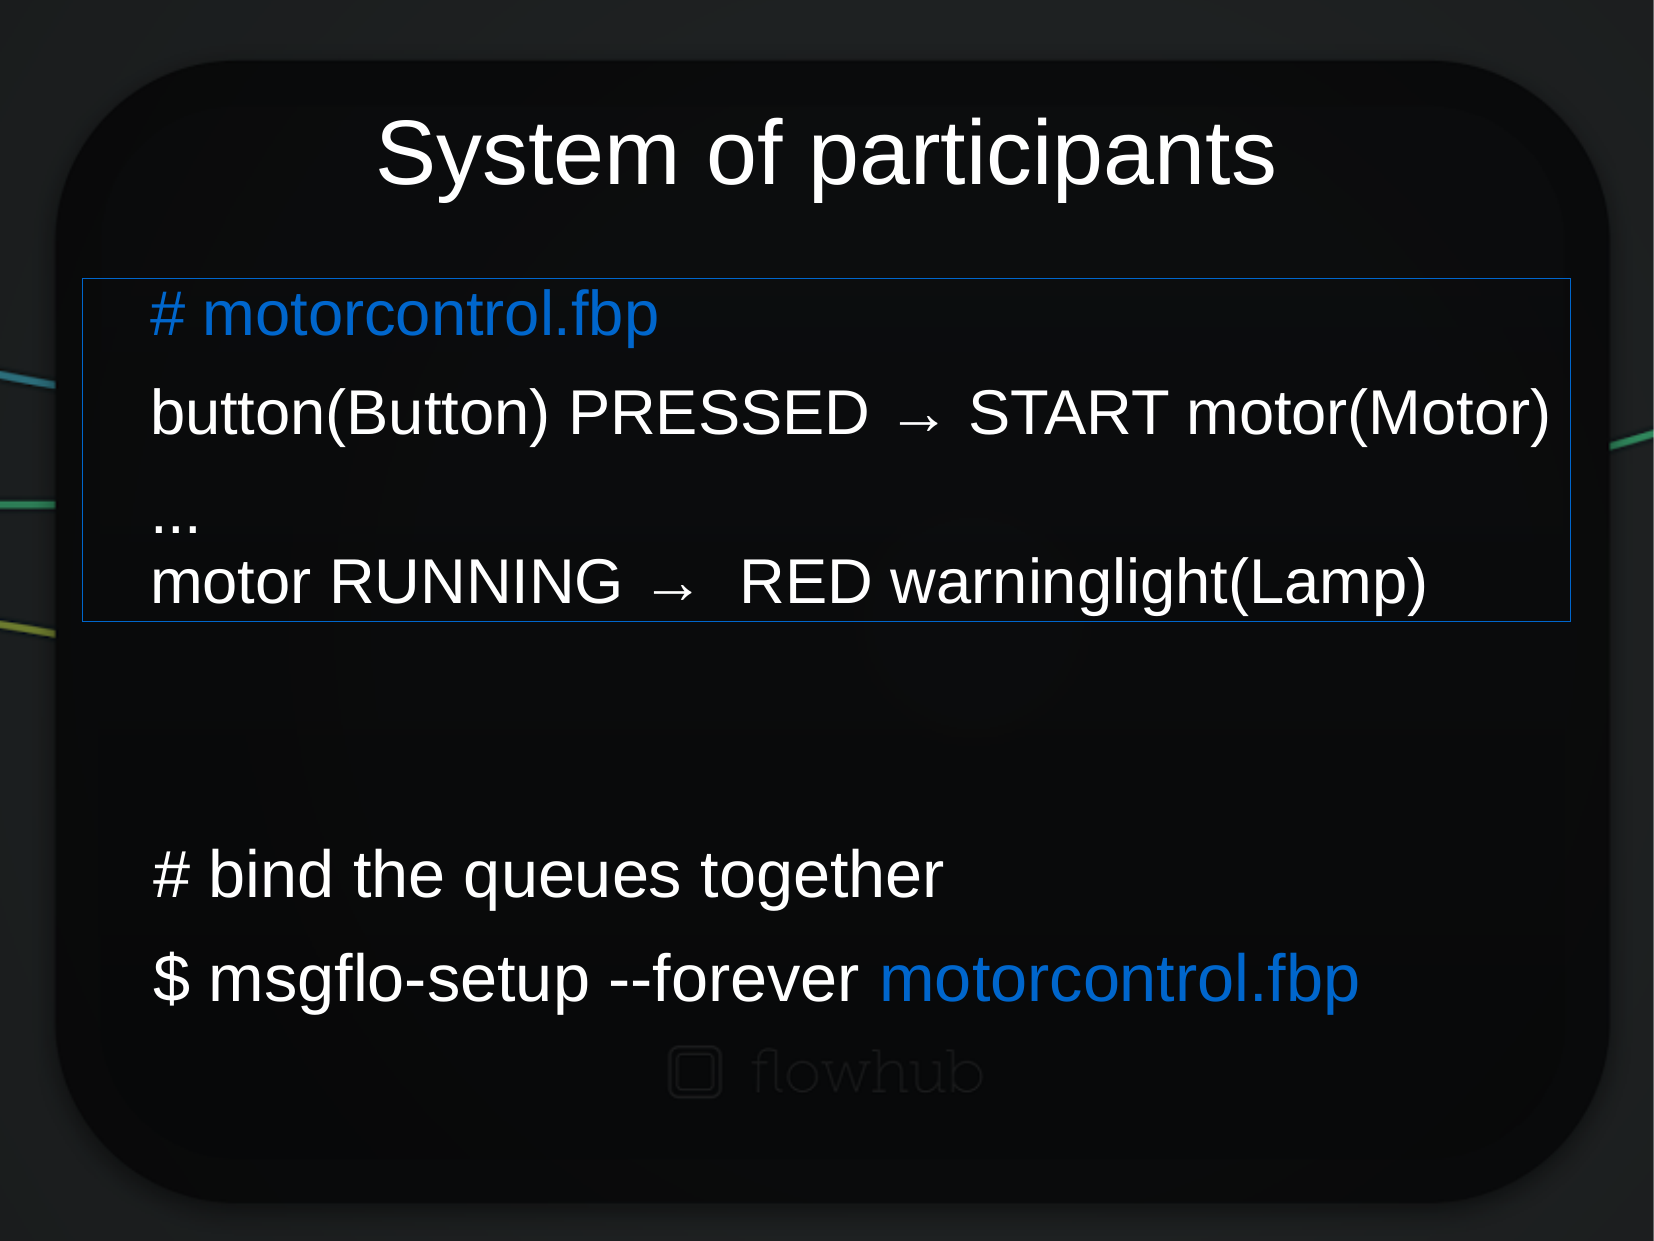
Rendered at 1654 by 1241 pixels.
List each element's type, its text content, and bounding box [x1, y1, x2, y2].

list # motorcontrol.fbp button(Button) PRESSED → START motor(Motor) ... motor RUNNING → RED warninglight(Lamp) [82, 278, 1571, 622]
list # bind the queues together $ msgflo-setup --forever motorcontrol.fbp [82, 837, 1571, 1181]
title System of participants [82, 49, 1571, 257]
picture [0, 0, 1654, 1241]
